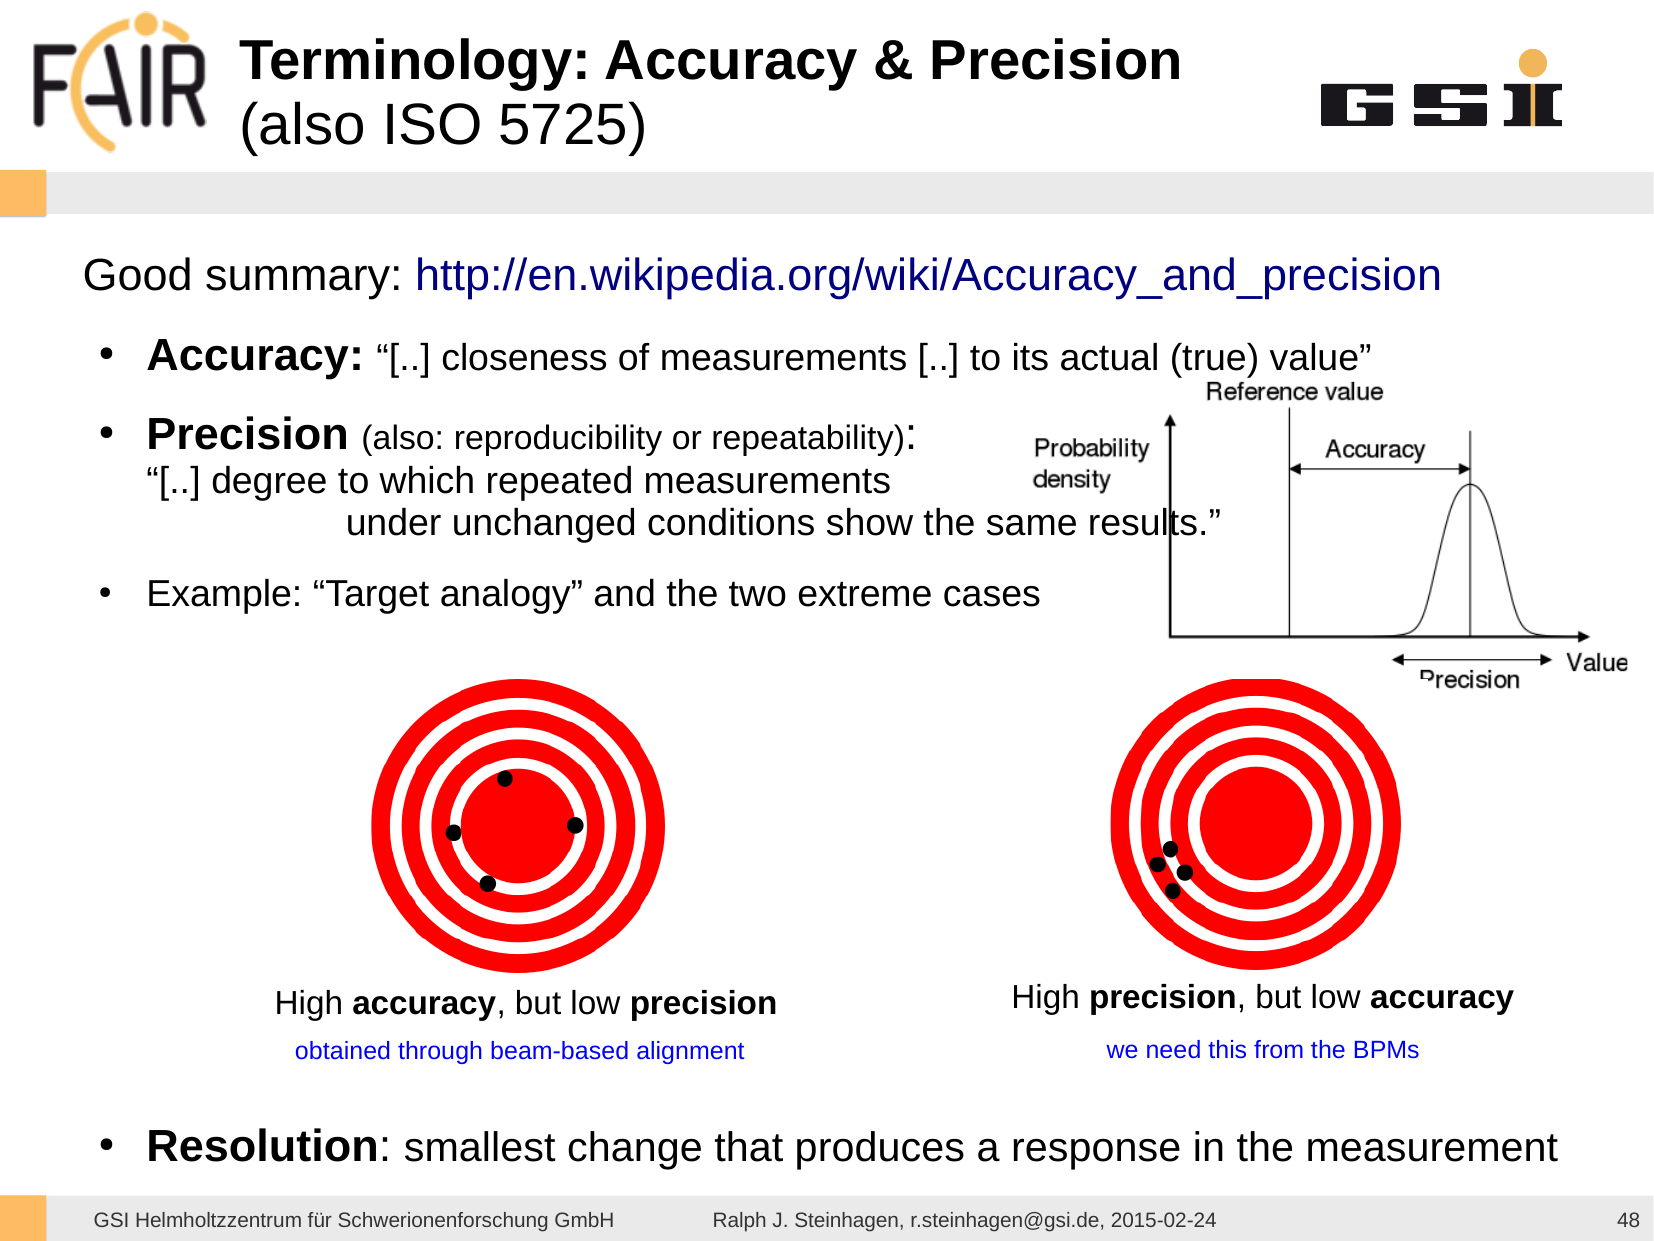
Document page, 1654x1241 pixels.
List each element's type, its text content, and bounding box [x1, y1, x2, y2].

picture [1319, 46, 1564, 129]
text_box High accuracy, but low precision [221, 977, 832, 1029]
picture [1110, 679, 1428, 970]
picture [33, 10, 207, 155]
list Good summary: http://en.wikipedia.org/wiki/Accuracy_and_precision Accuracy: “[..] closeness of measurements [..] to its actual (true) value” Precision (also: reproducibility or repeatability): “[..] degree to which repeated measurements under unchanged conditions show the same results.” Example: “Target analogy” and the two extreme cases Resolution: smallest change that produces a response in the measurement [82, 249, 1571, 1190]
picture [1571, 376, 1628, 706]
picture [371, 679, 685, 977]
title Terminology: Accuracy & Precision (also ISO 5725) [239, 0, 1297, 191]
text_box obtained through beam-based alignment [189, 1029, 852, 1077]
text_box High precision, but low accuracy [930, 970, 1596, 1029]
text_box we need this from the BPMs [1024, 1028, 1503, 1076]
